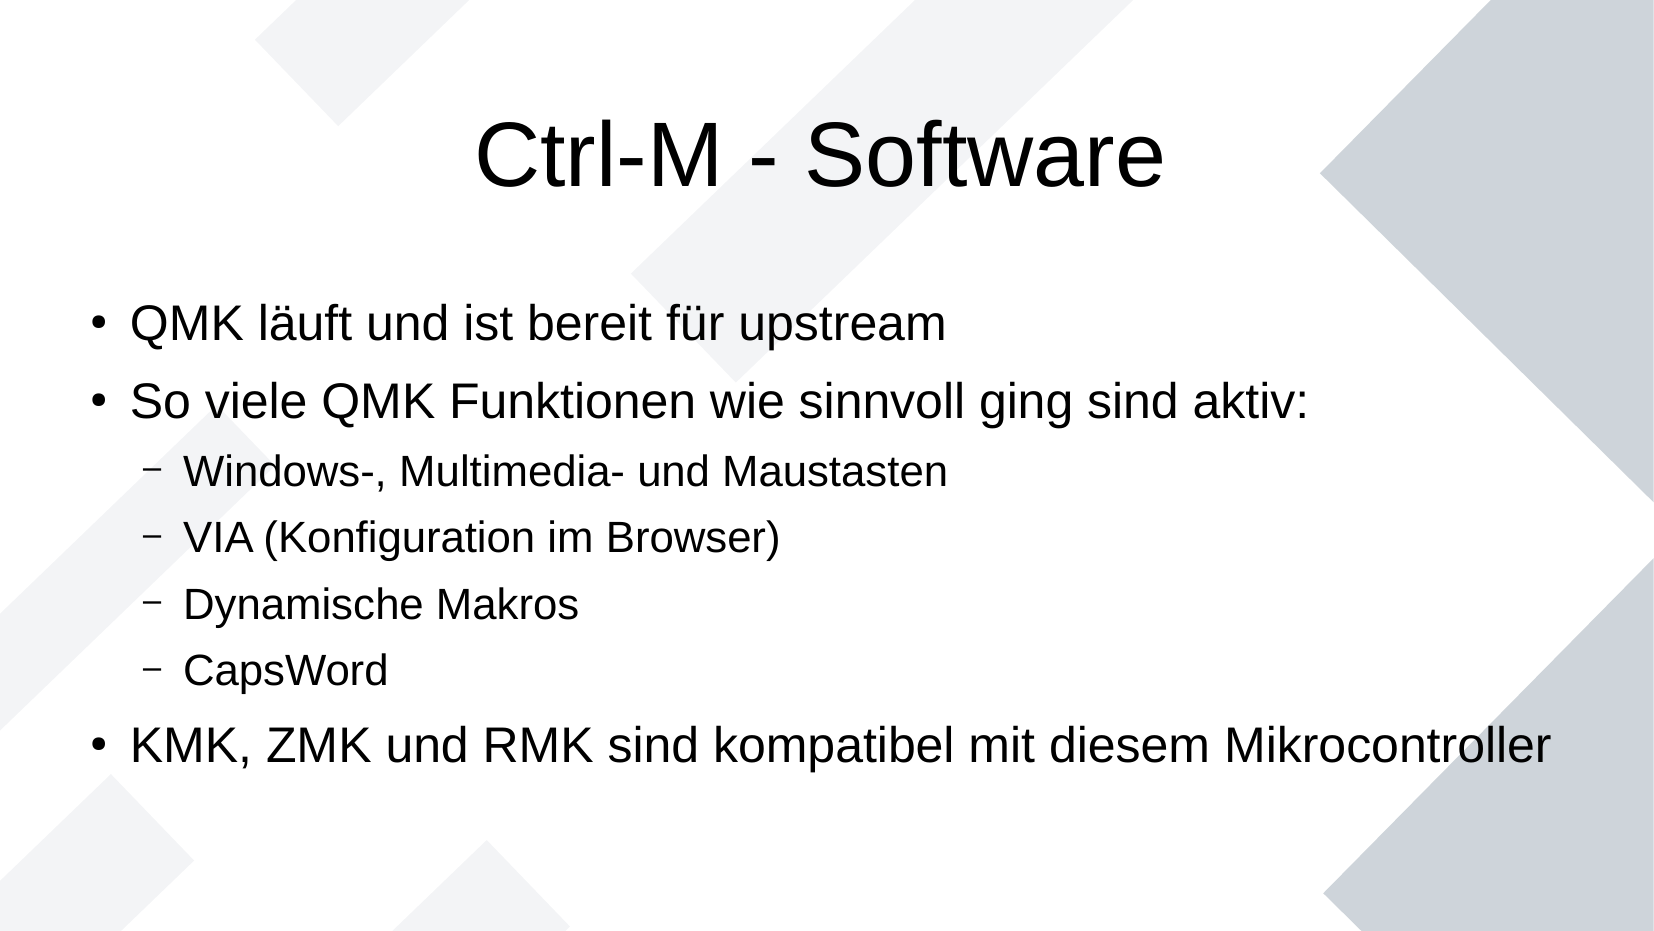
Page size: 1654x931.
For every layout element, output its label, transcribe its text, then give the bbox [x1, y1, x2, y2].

list QMK läuft und ist bereit für upstream So viele QMK Funktionen wie sinnvoll ging sind aktiv: Windows-, Multimedia- und Maustasten VIA (Konfiguration im Browser) Dynamische Makros CapsWord KMK, ZMK und RMK sind kompatibel mit diesem Mikrocontroller [76, 295, 1565, 835]
title Ctrl-M - Software [76, 76, 1565, 233]
